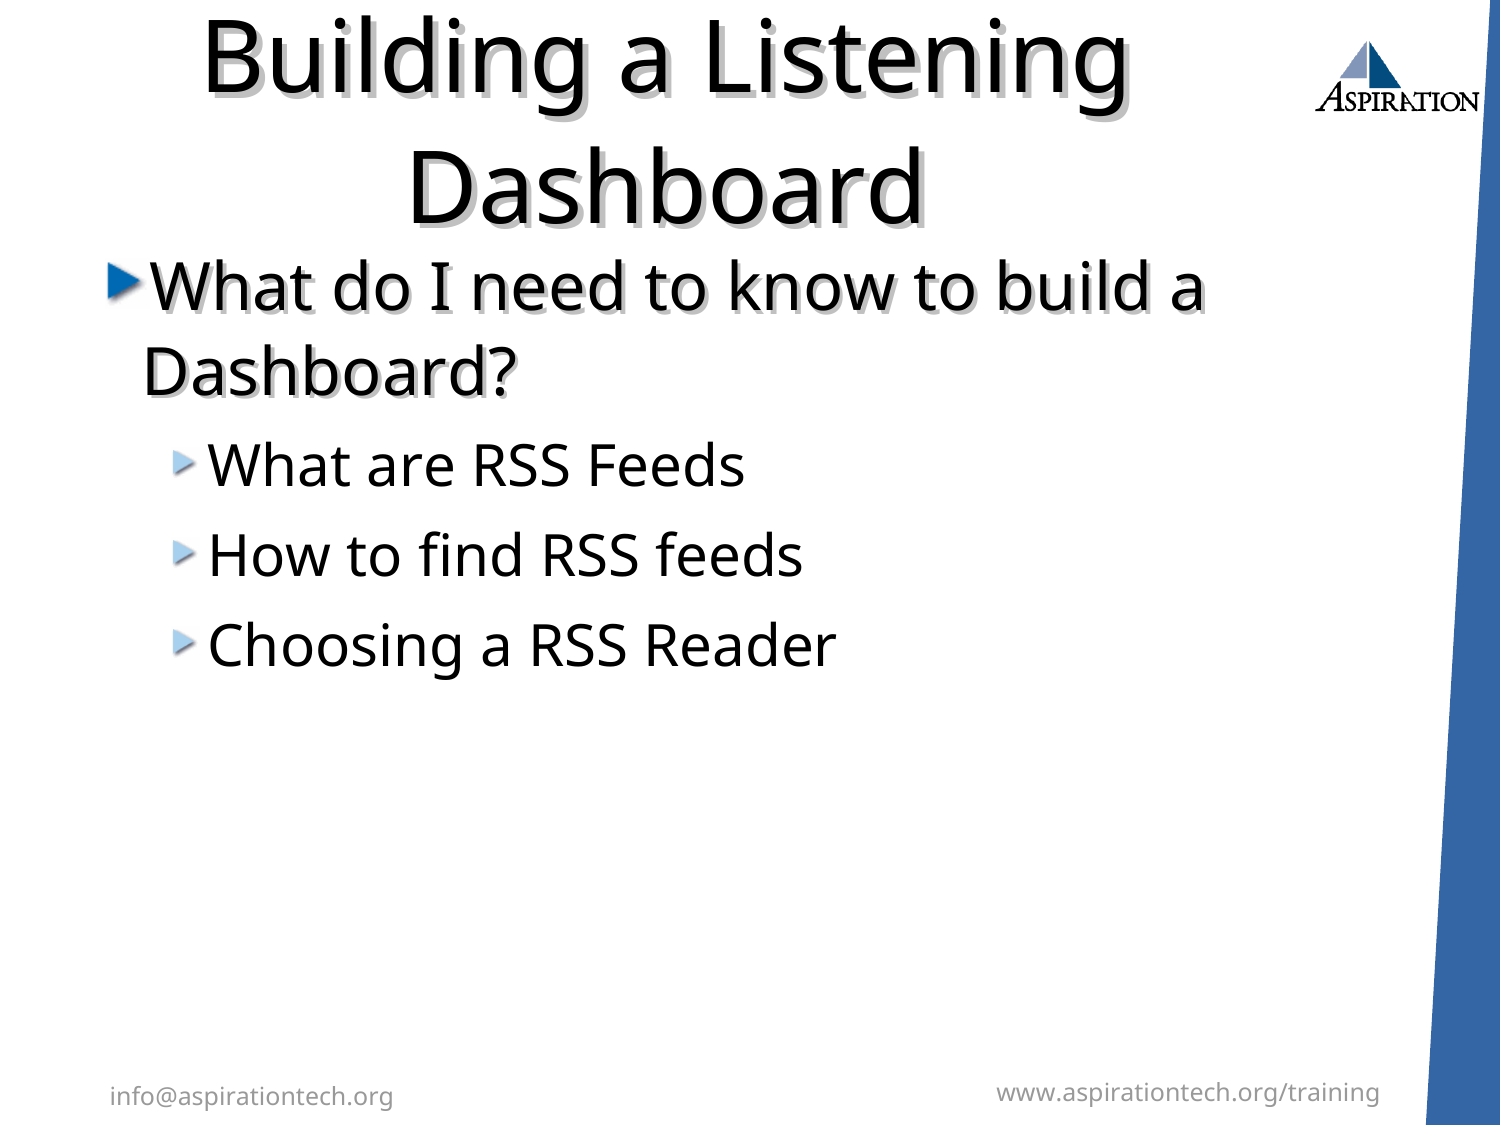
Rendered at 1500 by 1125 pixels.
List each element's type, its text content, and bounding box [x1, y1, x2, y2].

title Building a Listening Dashboard [49, 19, 1284, 206]
picture [1315, 41, 1480, 120]
list What do I need to know to build a Dashboard? What are RSS Feeds How to find RSS feeds Choosing a RSS Reader [49, 238, 1447, 892]
